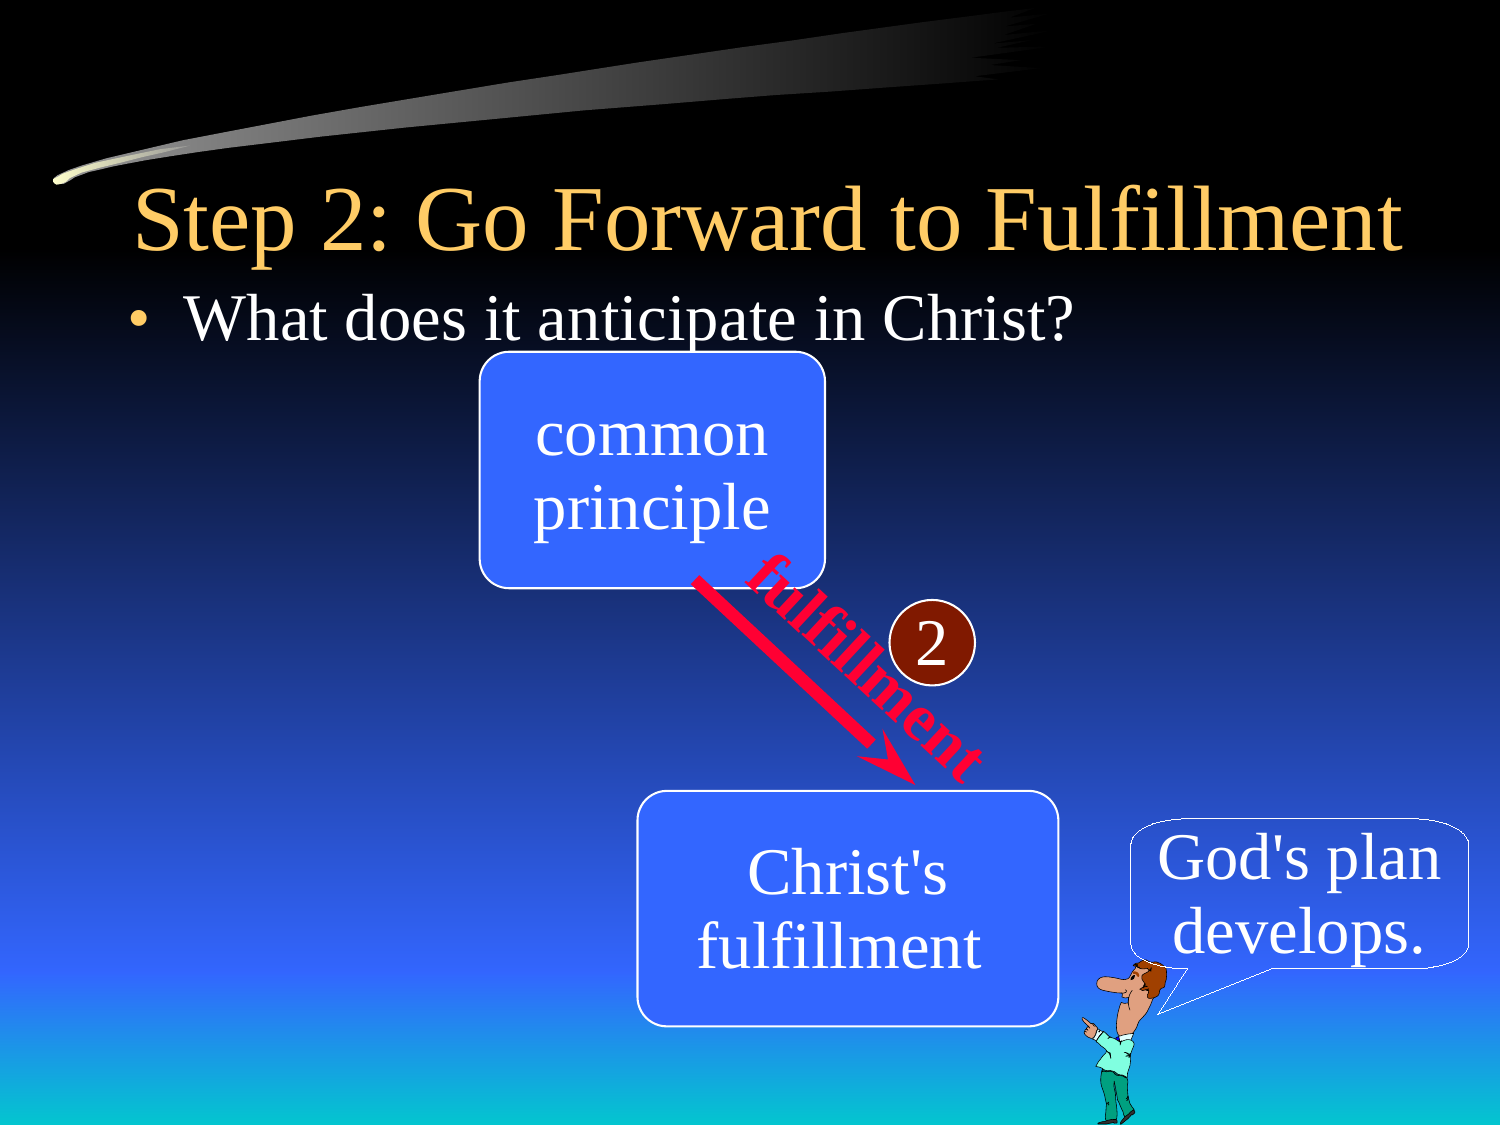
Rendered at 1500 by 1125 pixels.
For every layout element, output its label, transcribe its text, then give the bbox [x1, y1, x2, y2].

text_box 2 [889, 599, 976, 686]
text_box fulfillment [717, 521, 1062, 852]
text_box God's plan develops. [1130, 818, 1469, 1015]
title Step 2: Go Forward to Fulfillment [112, 109, 1426, 328]
chart [1081, 959, 1168, 1125]
list What does it anticipate in Christ? [112, 273, 1388, 363]
text_box common principle [479, 351, 826, 589]
text_box Christ's fulfillment [637, 790, 1059, 1027]
